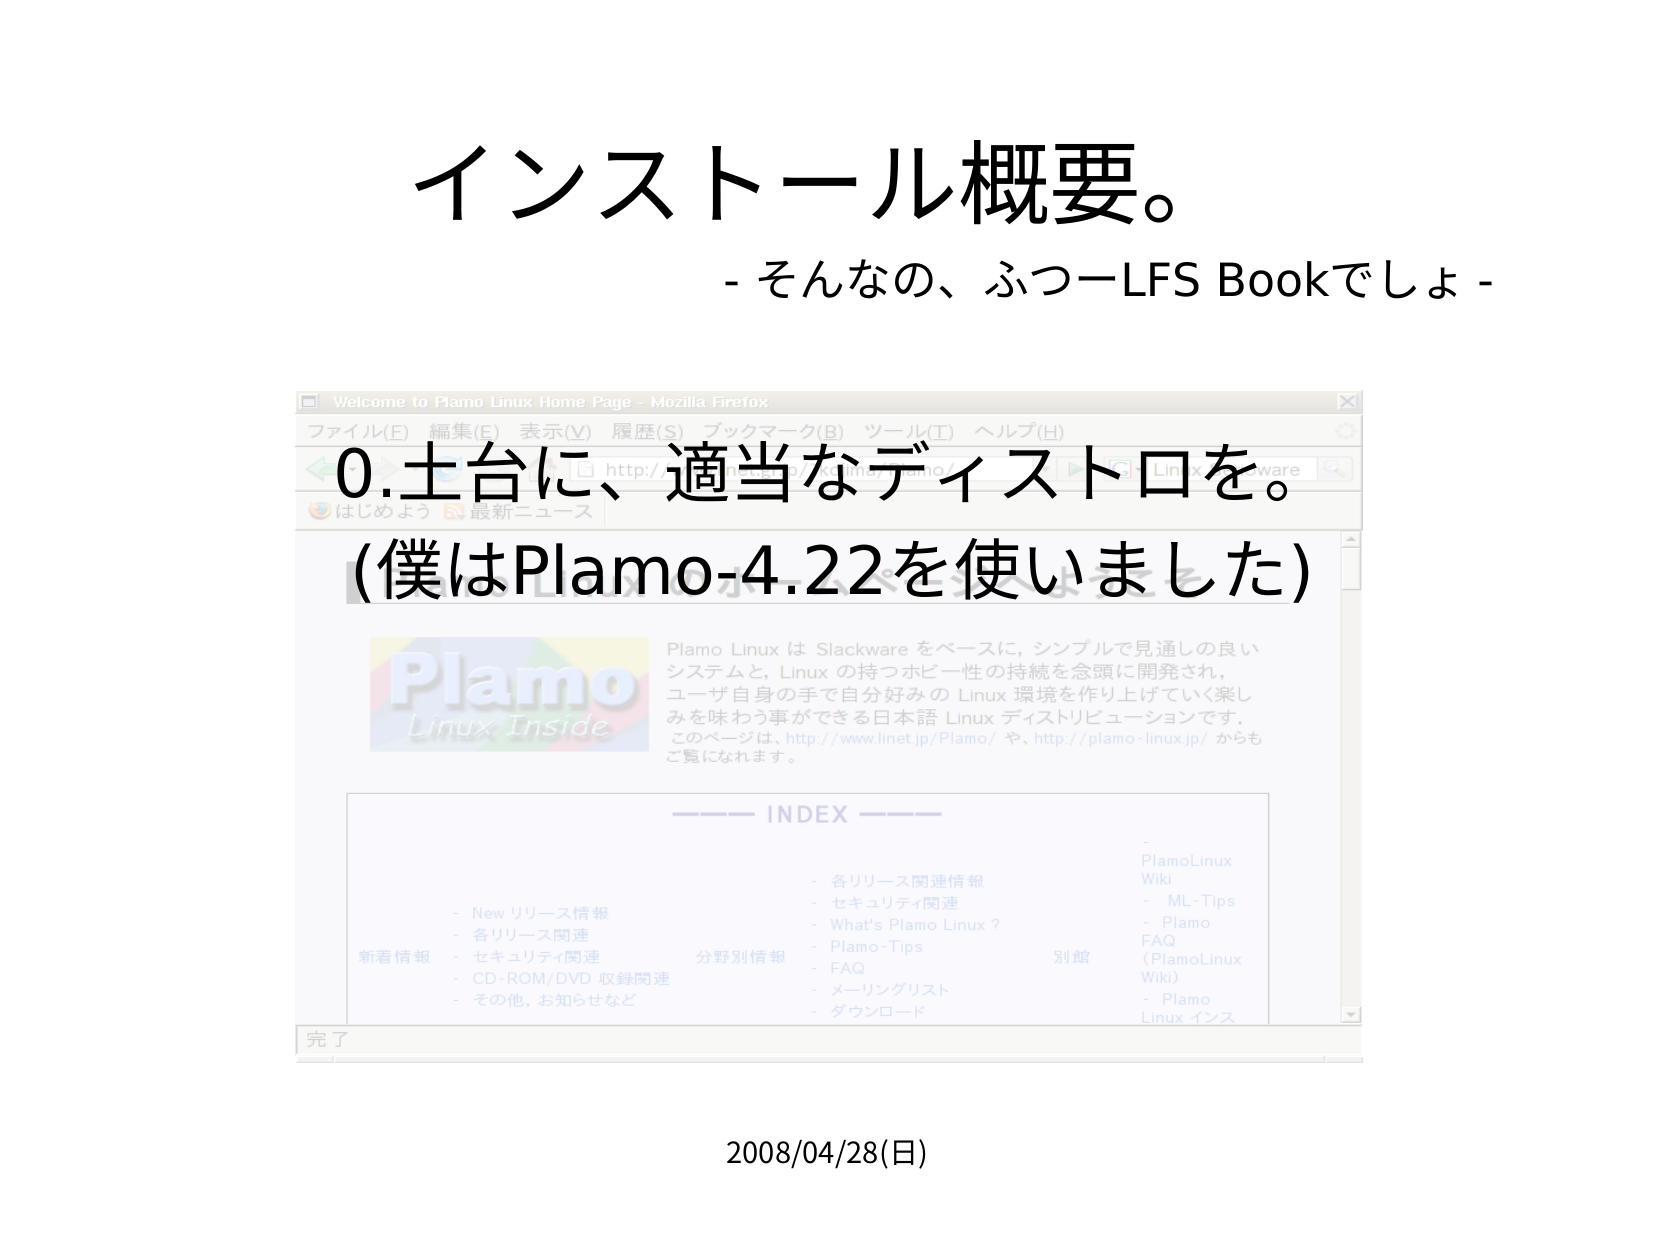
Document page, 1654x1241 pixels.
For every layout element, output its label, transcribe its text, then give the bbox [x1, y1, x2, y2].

title インストール概要。 [76, 81, 1565, 275]
text_box - そんなの、ふつーLFS Bookでしょ - [708, 236, 1625, 325]
subtitle 0.土台に、適当なディストロを。 (僕はPlamo-4.22を使いました) [88, 295, 1577, 739]
picture [295, 739, 1363, 1063]
